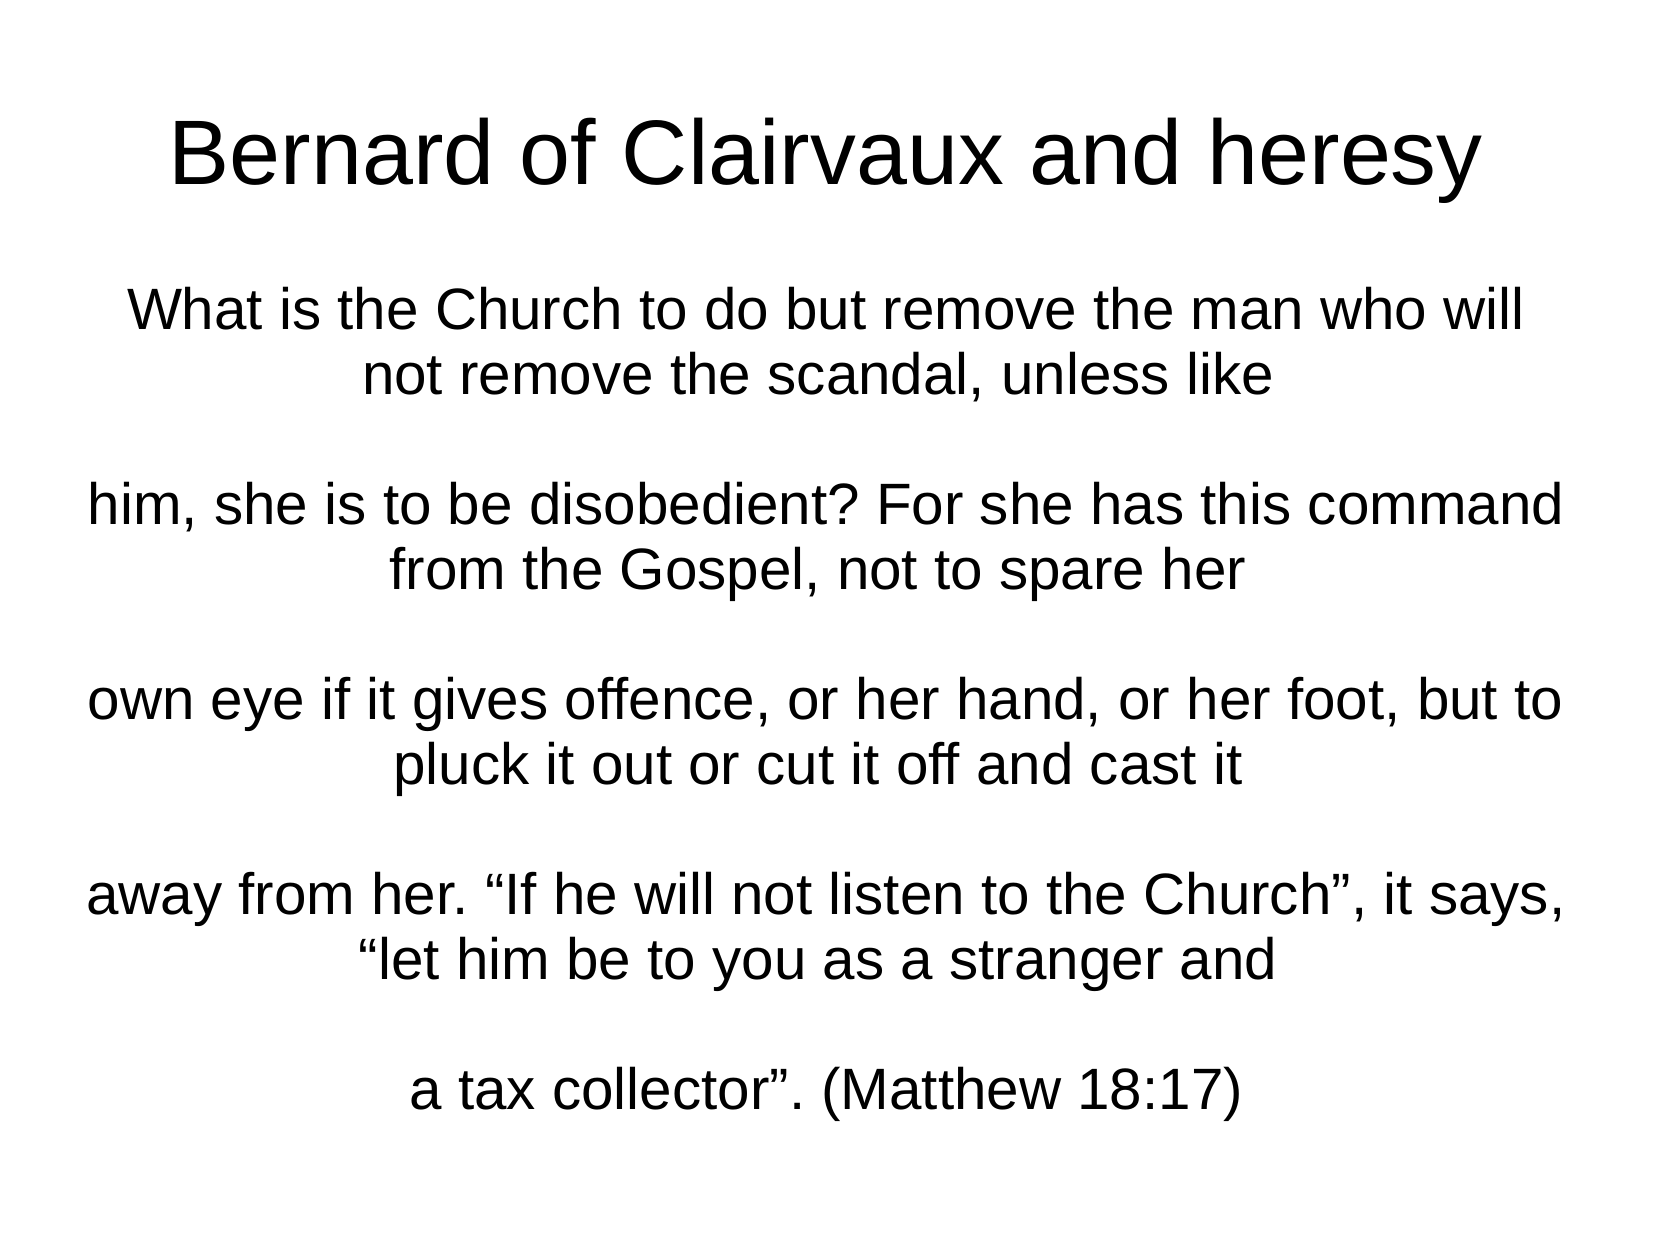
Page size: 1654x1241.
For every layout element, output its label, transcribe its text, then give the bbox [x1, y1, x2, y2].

subtitle What is the Church to do but remove the man who will not remove the scandal, unless like him, she is to be disobedient? For she has this command from the Gospel, not to spare her own eye if it gives offence, or her hand, or her foot, but to pluck it out or cut it off and cast it away from her. “If he will not listen to the Church”, it says, “let him be to you as a stranger and a tax collector”. (Matthew 18:17) [82, 278, 1571, 1121]
title Bernard of Clairvaux and heresy [82, 56, 1571, 250]
